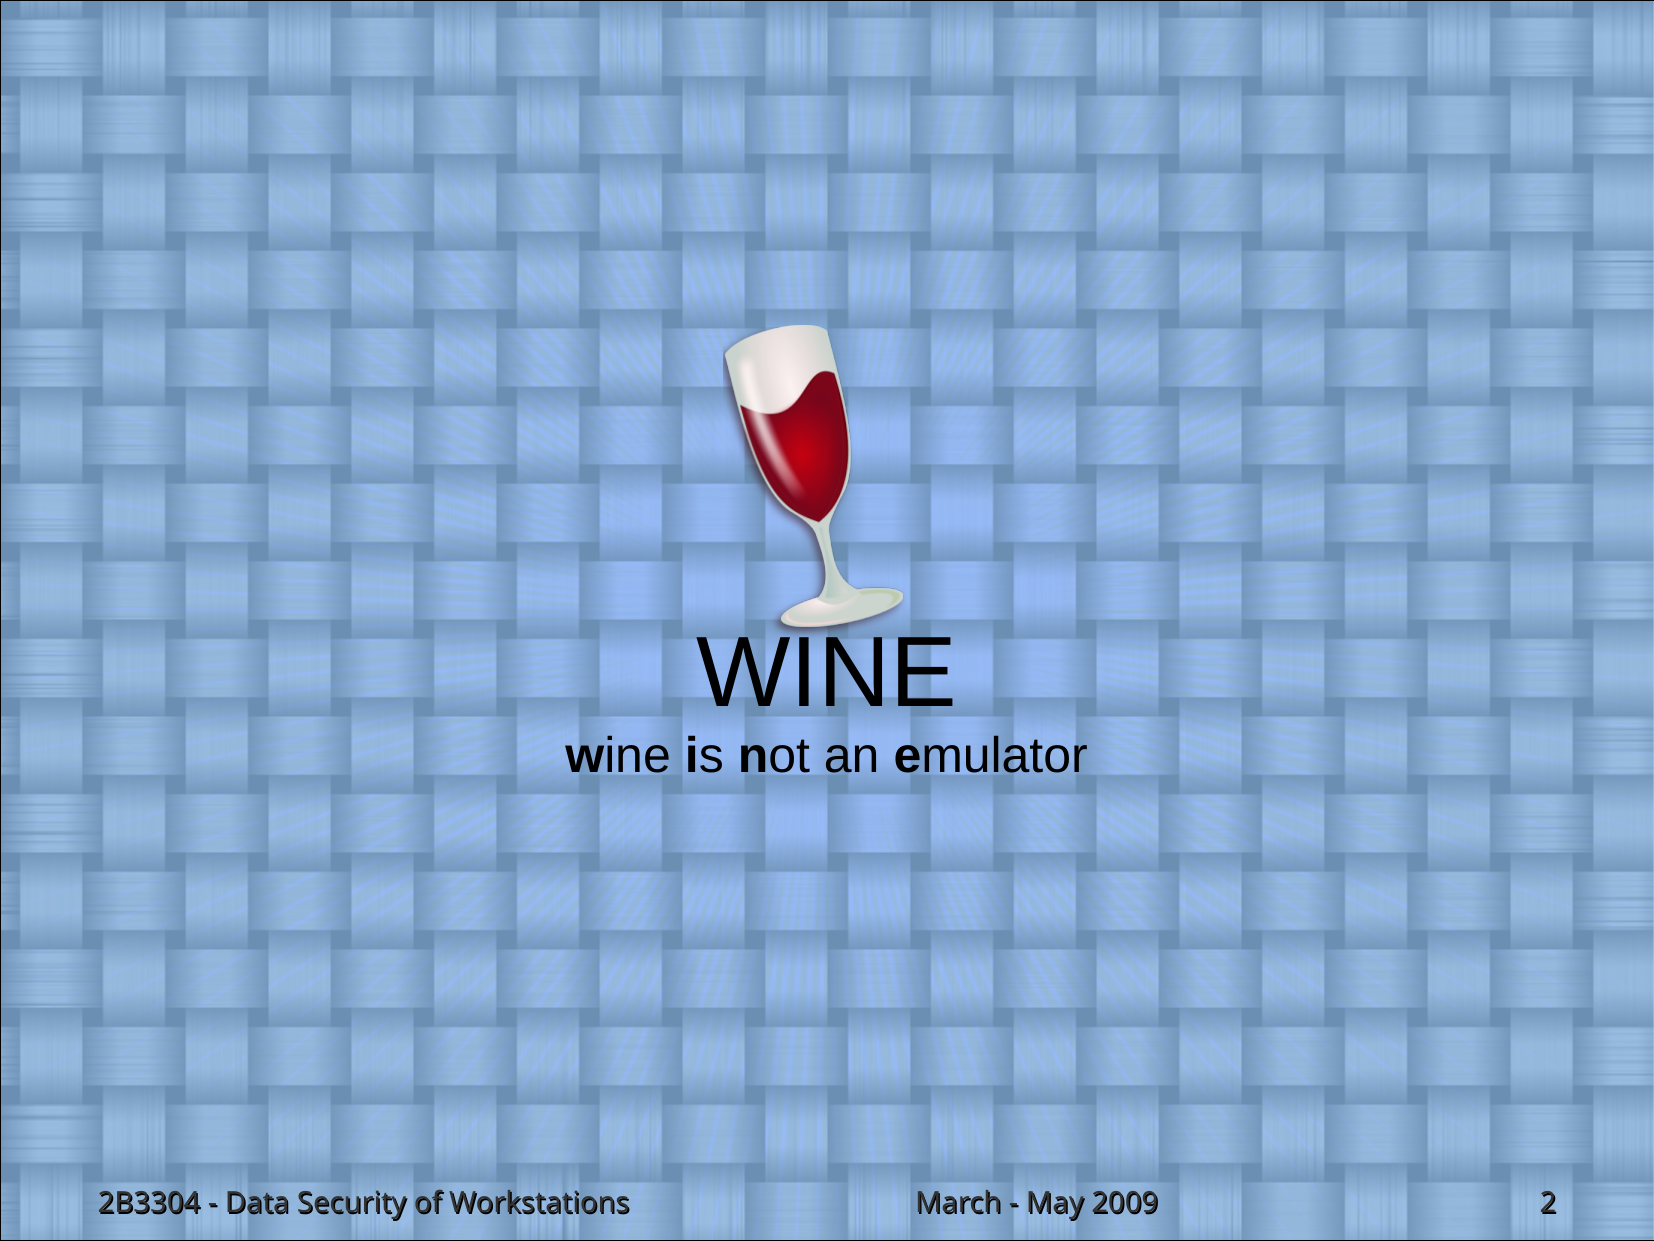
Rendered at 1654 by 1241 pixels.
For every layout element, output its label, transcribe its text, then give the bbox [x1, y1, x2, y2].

picture [723, 323, 925, 638]
subtitle WINE wine is not an emulator [82, 297, 1571, 1102]
